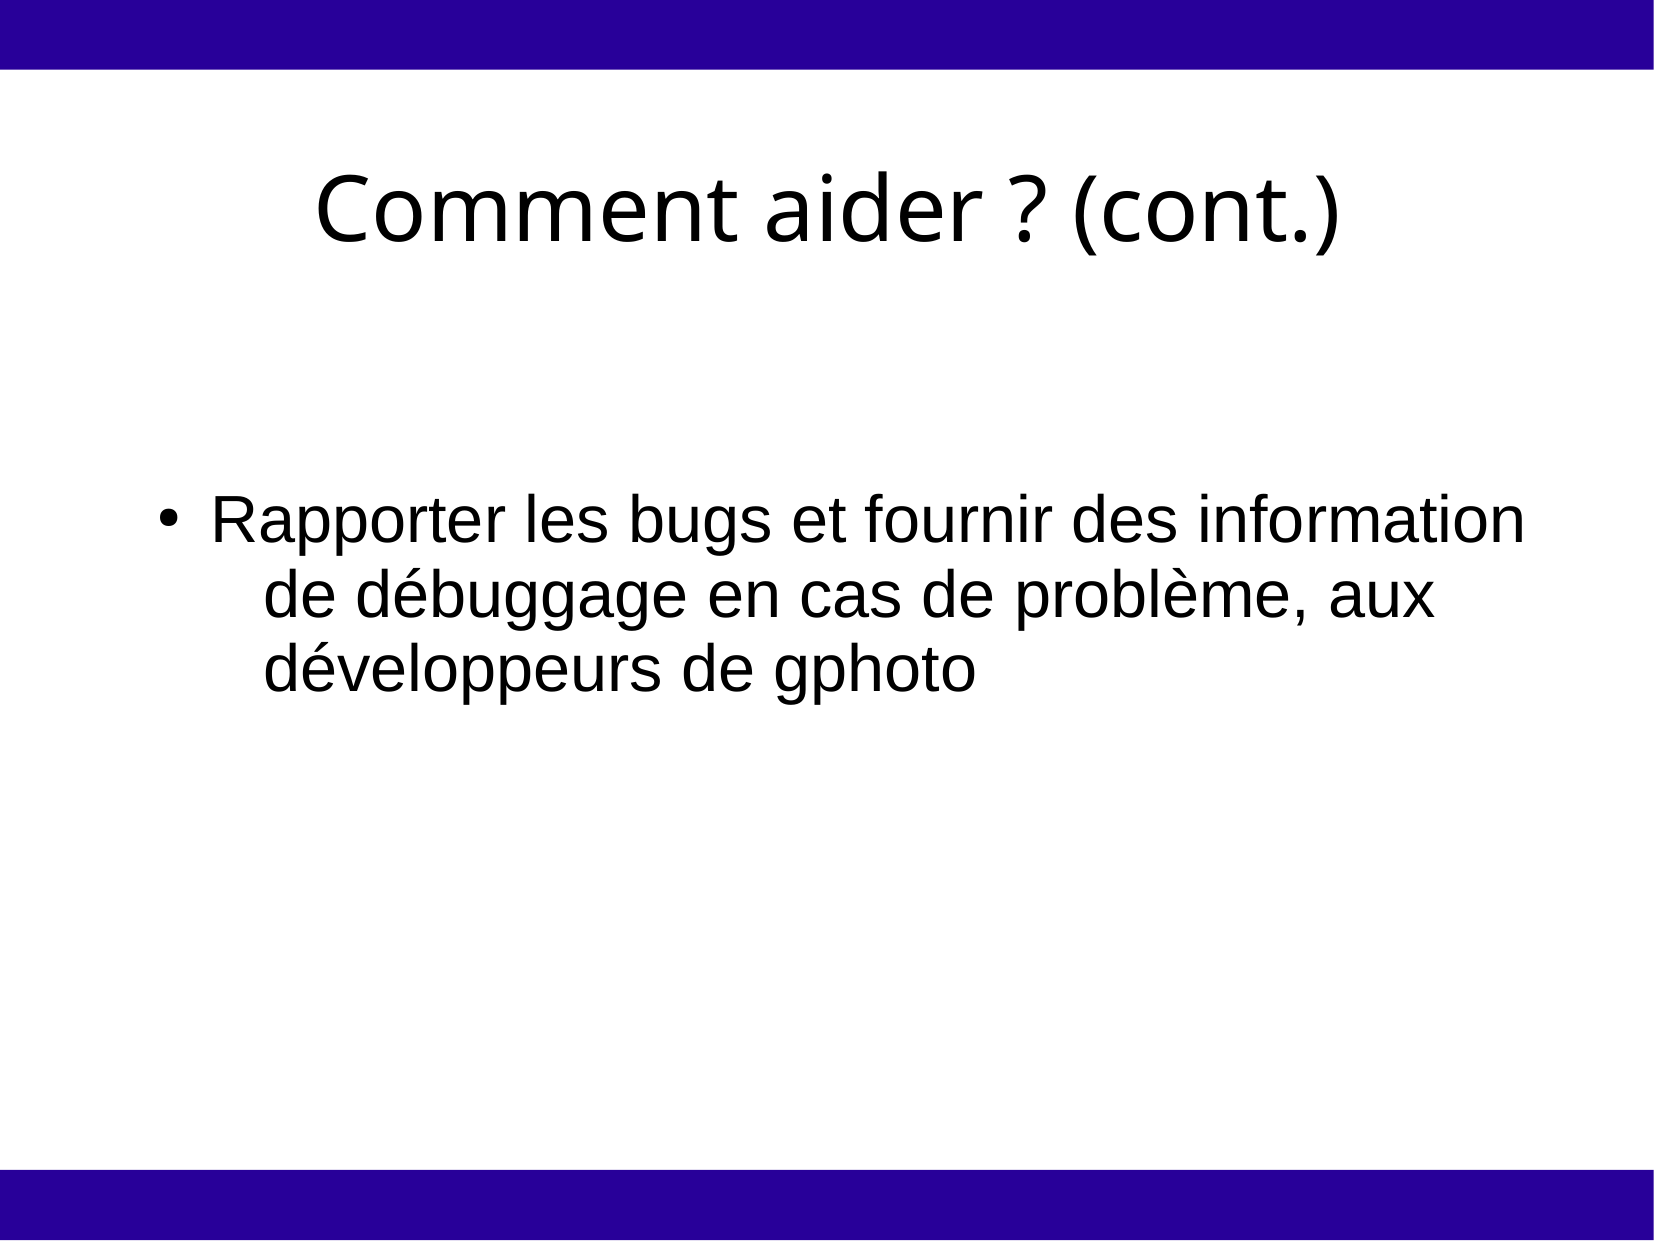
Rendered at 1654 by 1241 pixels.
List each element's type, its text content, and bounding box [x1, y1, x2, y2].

title Comment aider ? (cont.) [121, 102, 1534, 311]
list Rapporter les bugs et fournir des information de débuggage en cas de problème, aux développeurs de gphoto [121, 481, 1534, 1127]
